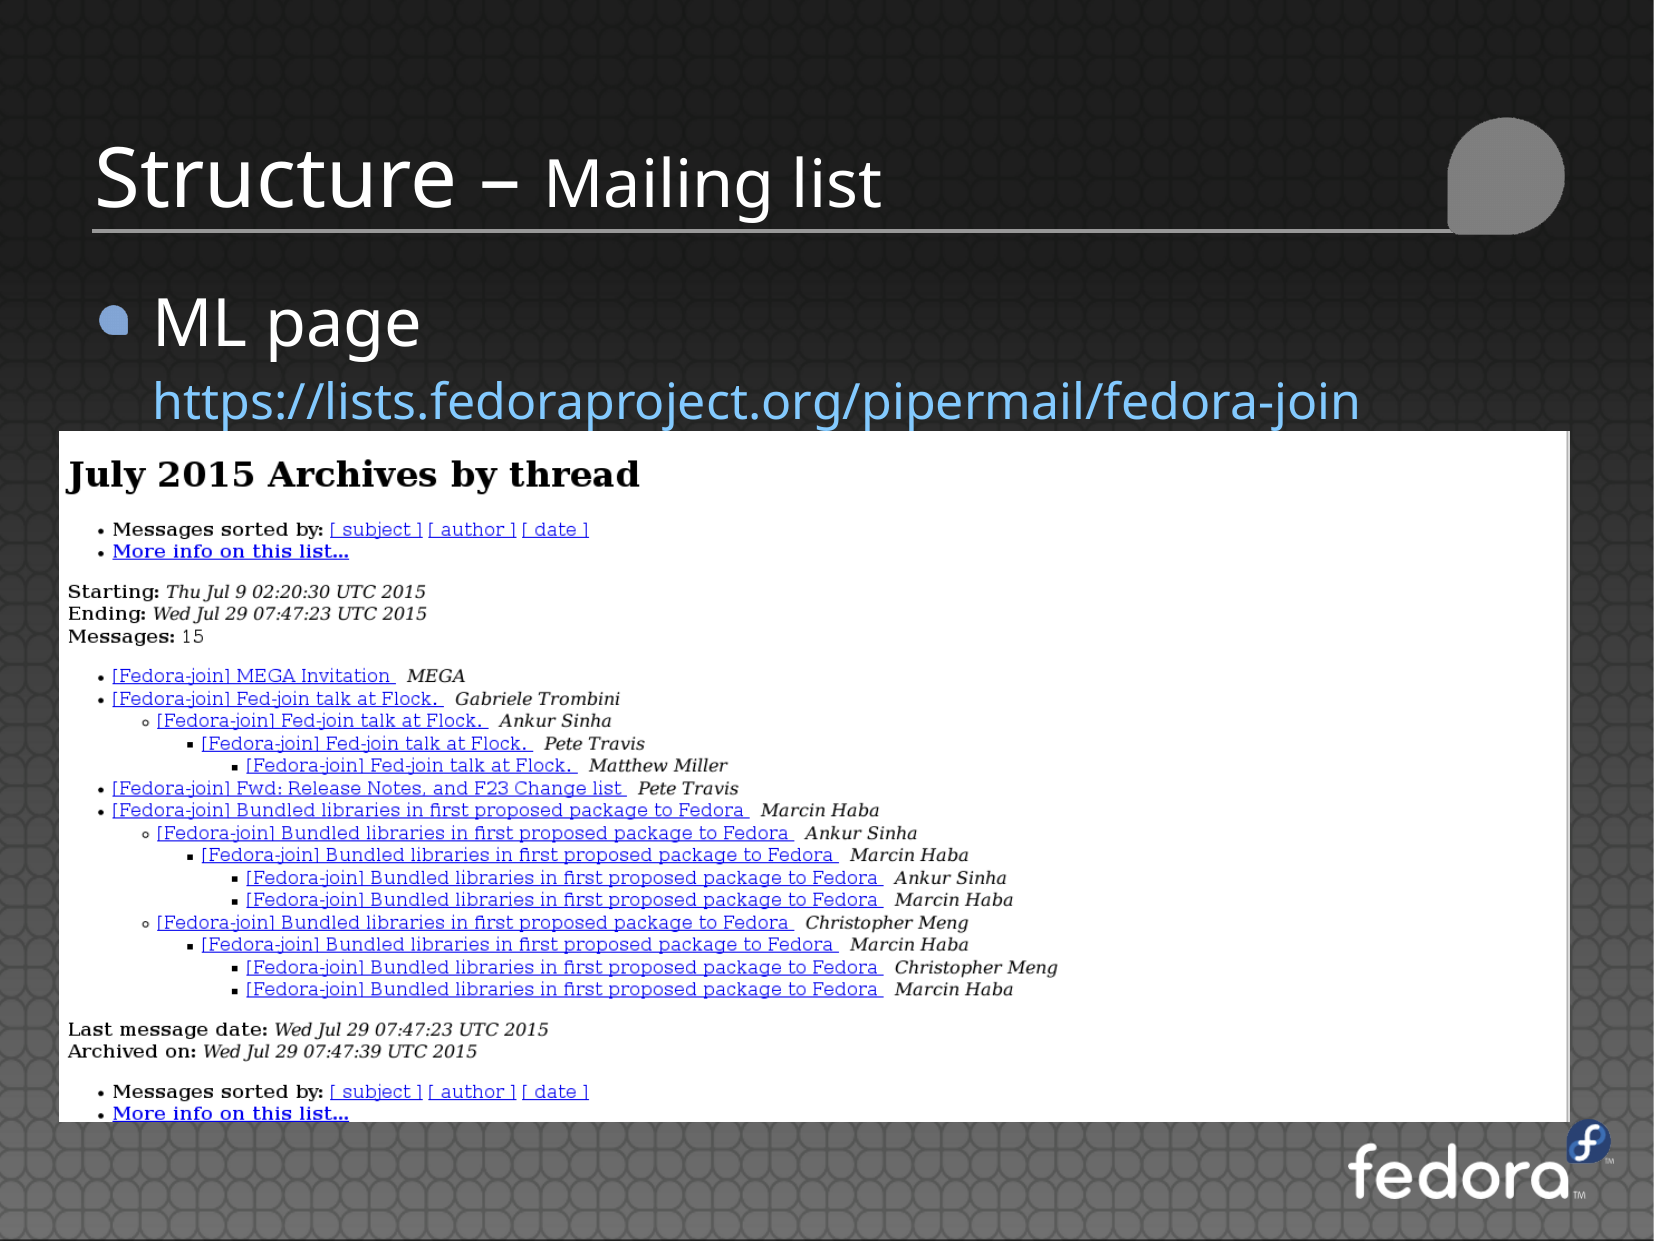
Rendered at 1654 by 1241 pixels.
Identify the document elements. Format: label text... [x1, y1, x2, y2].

title Structure – Mailing list [94, 100, 1426, 251]
picture [0, 0, 1654, 1241]
text_box ML page https://lists.fedoraproject.org/pipermail/fedora-join [81, 274, 1584, 411]
